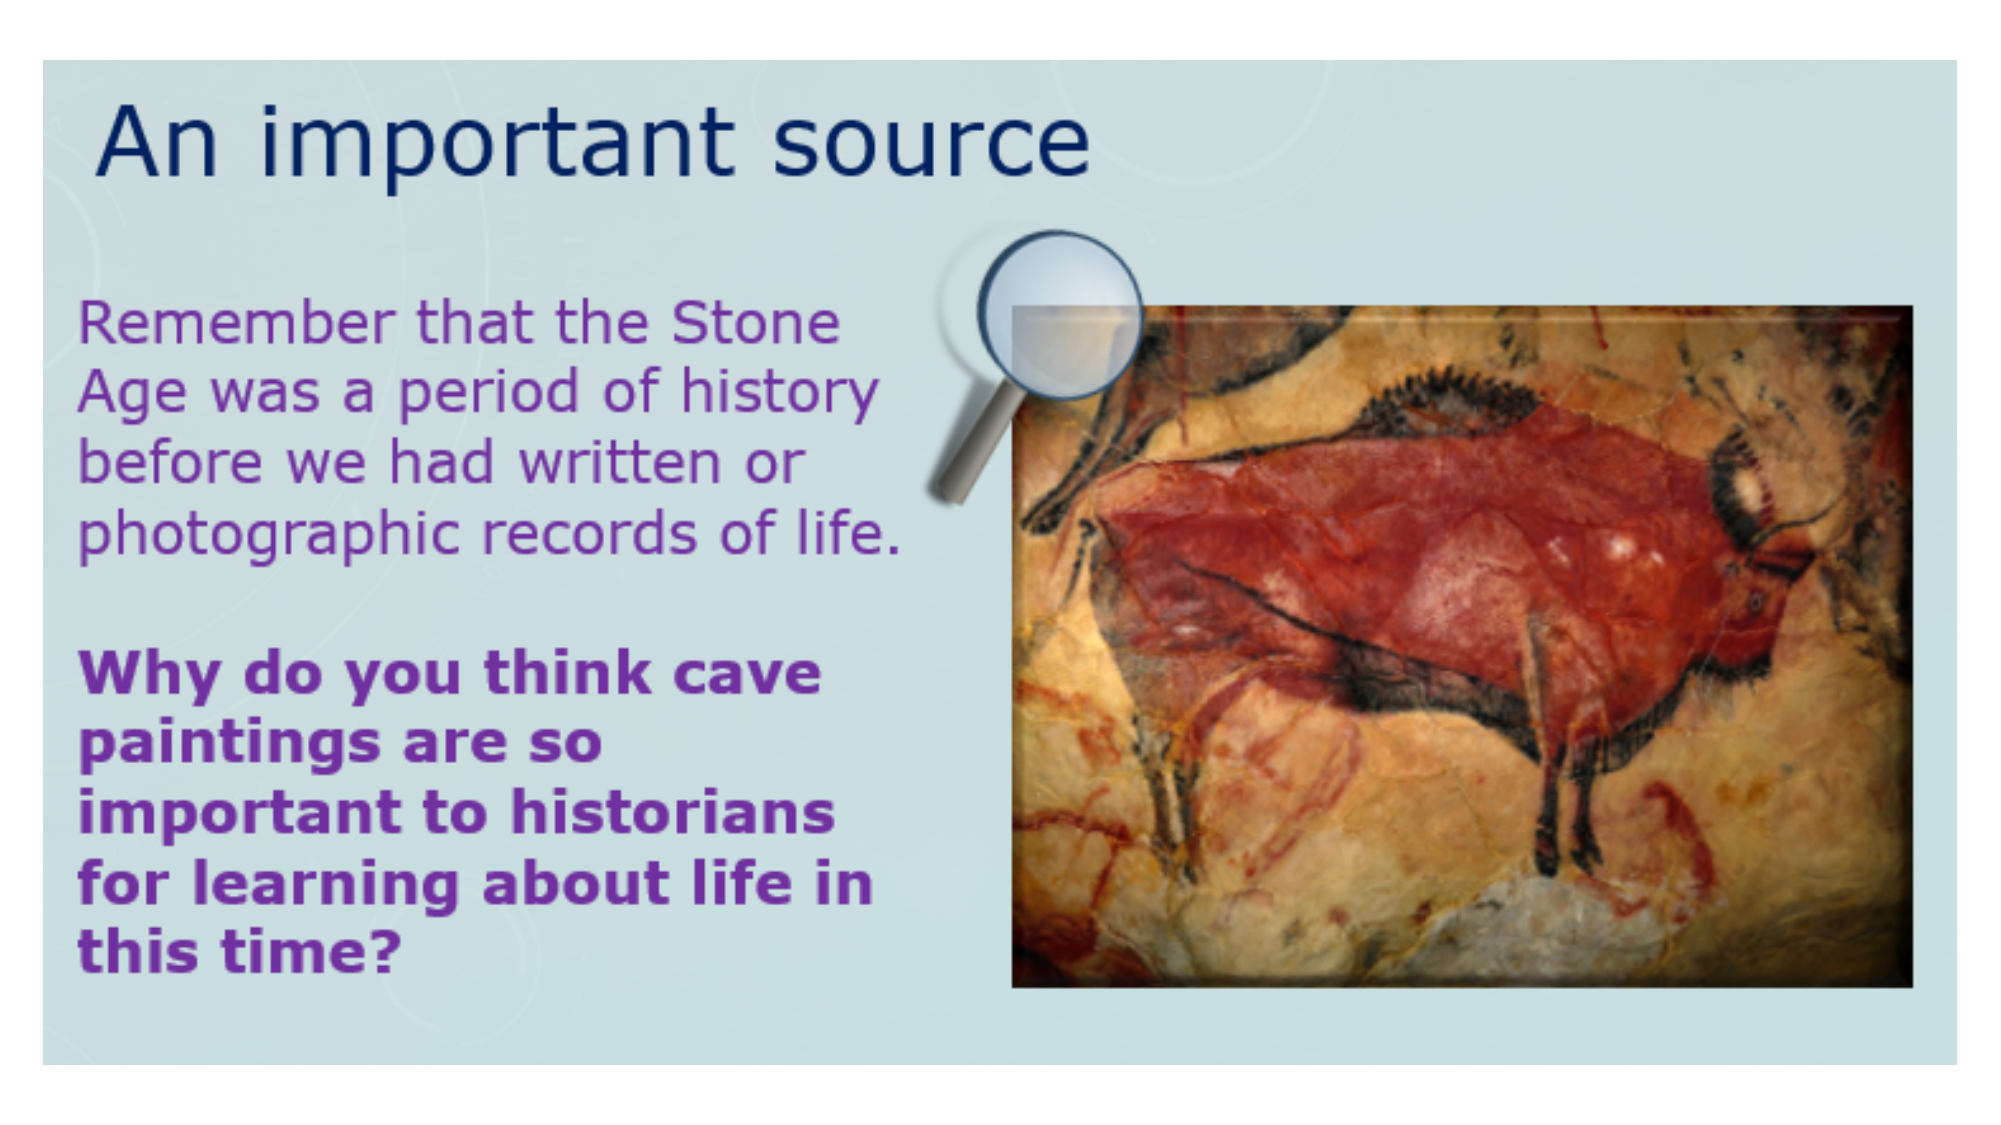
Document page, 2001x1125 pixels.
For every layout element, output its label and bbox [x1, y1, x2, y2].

picture [43, 60, 1957, 1065]
